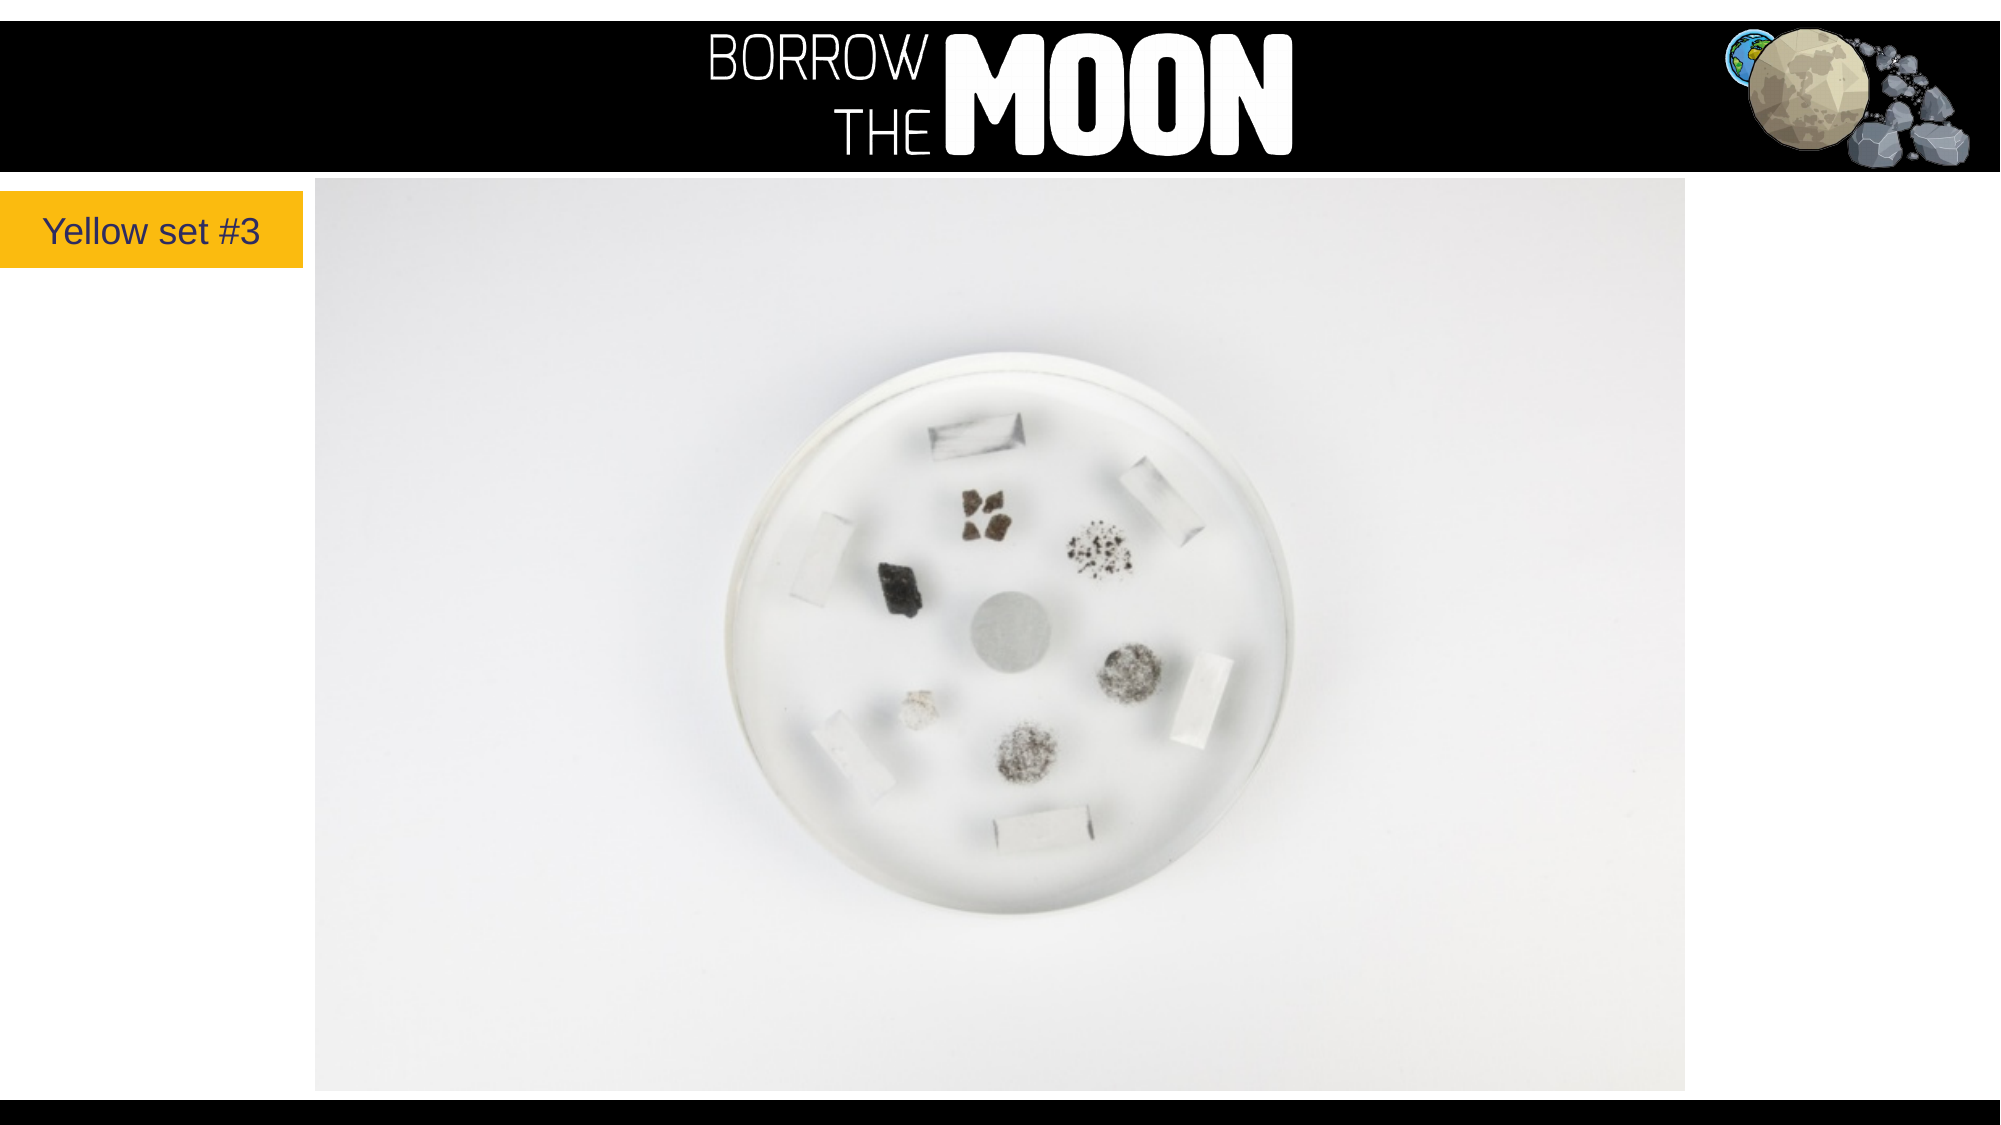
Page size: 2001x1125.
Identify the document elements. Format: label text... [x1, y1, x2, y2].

picture [315, 178, 1685, 1092]
text_box Yellow set #3 [0, 191, 303, 268]
